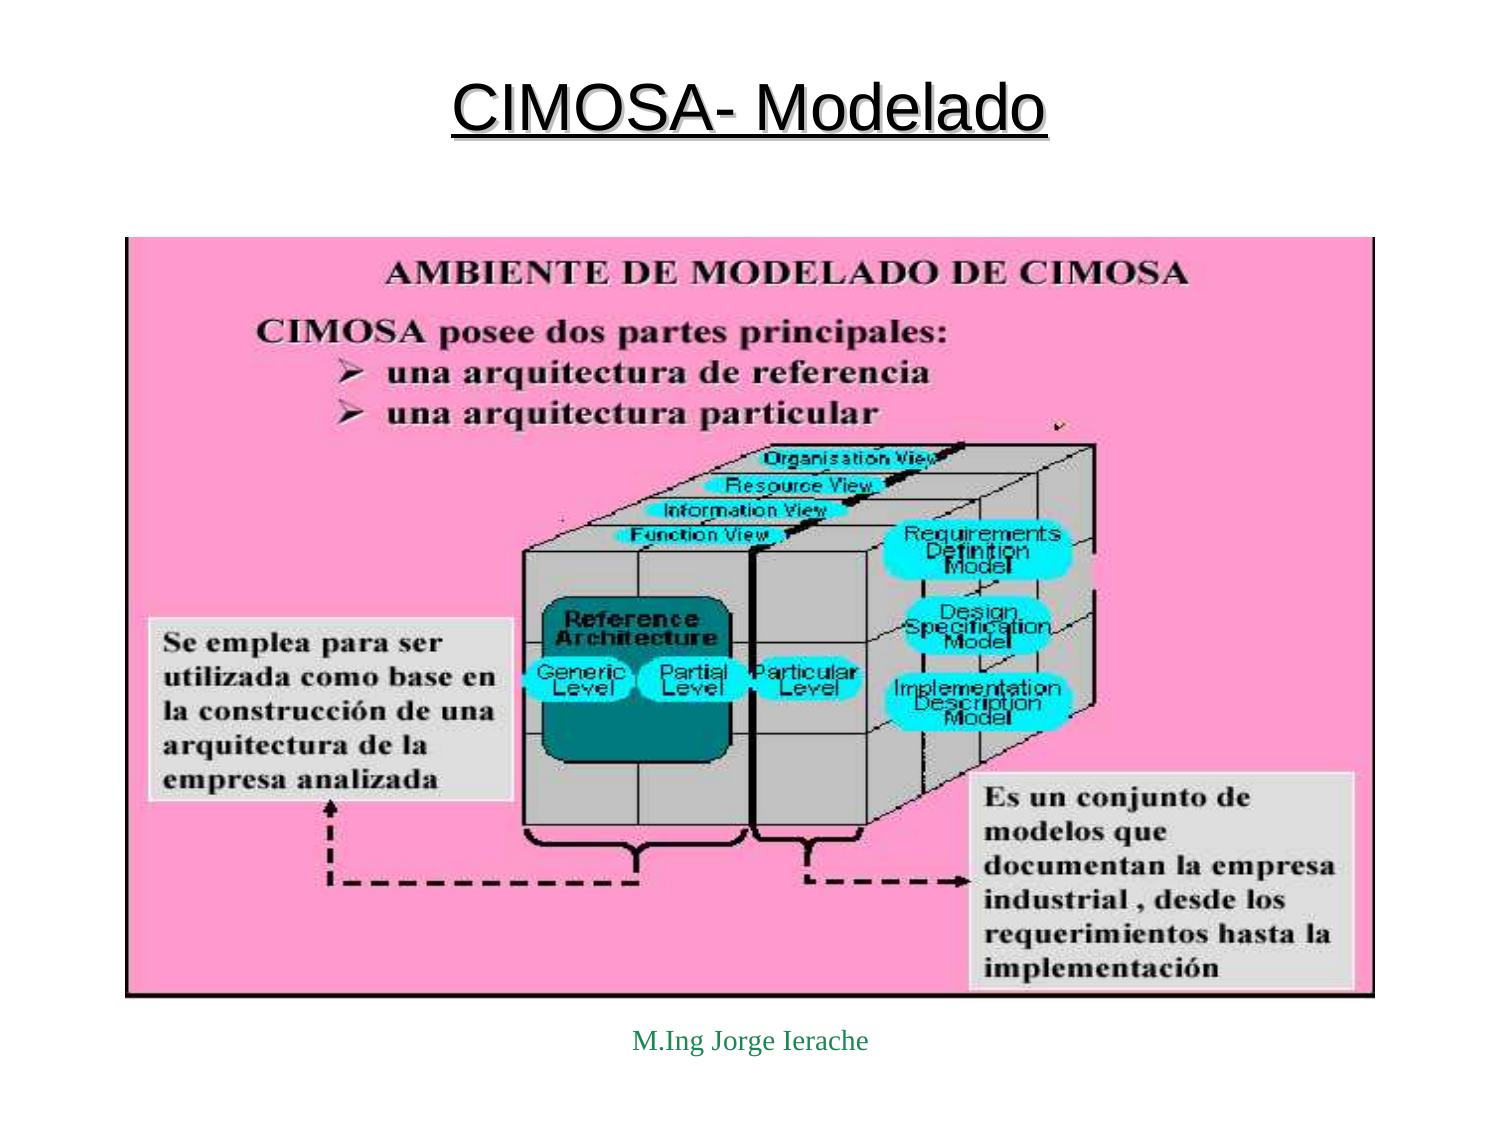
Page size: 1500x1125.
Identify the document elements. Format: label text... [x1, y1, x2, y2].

picture [125, 237, 1375, 1000]
title CIMOSA- Modelado [74, 44, 1425, 170]
